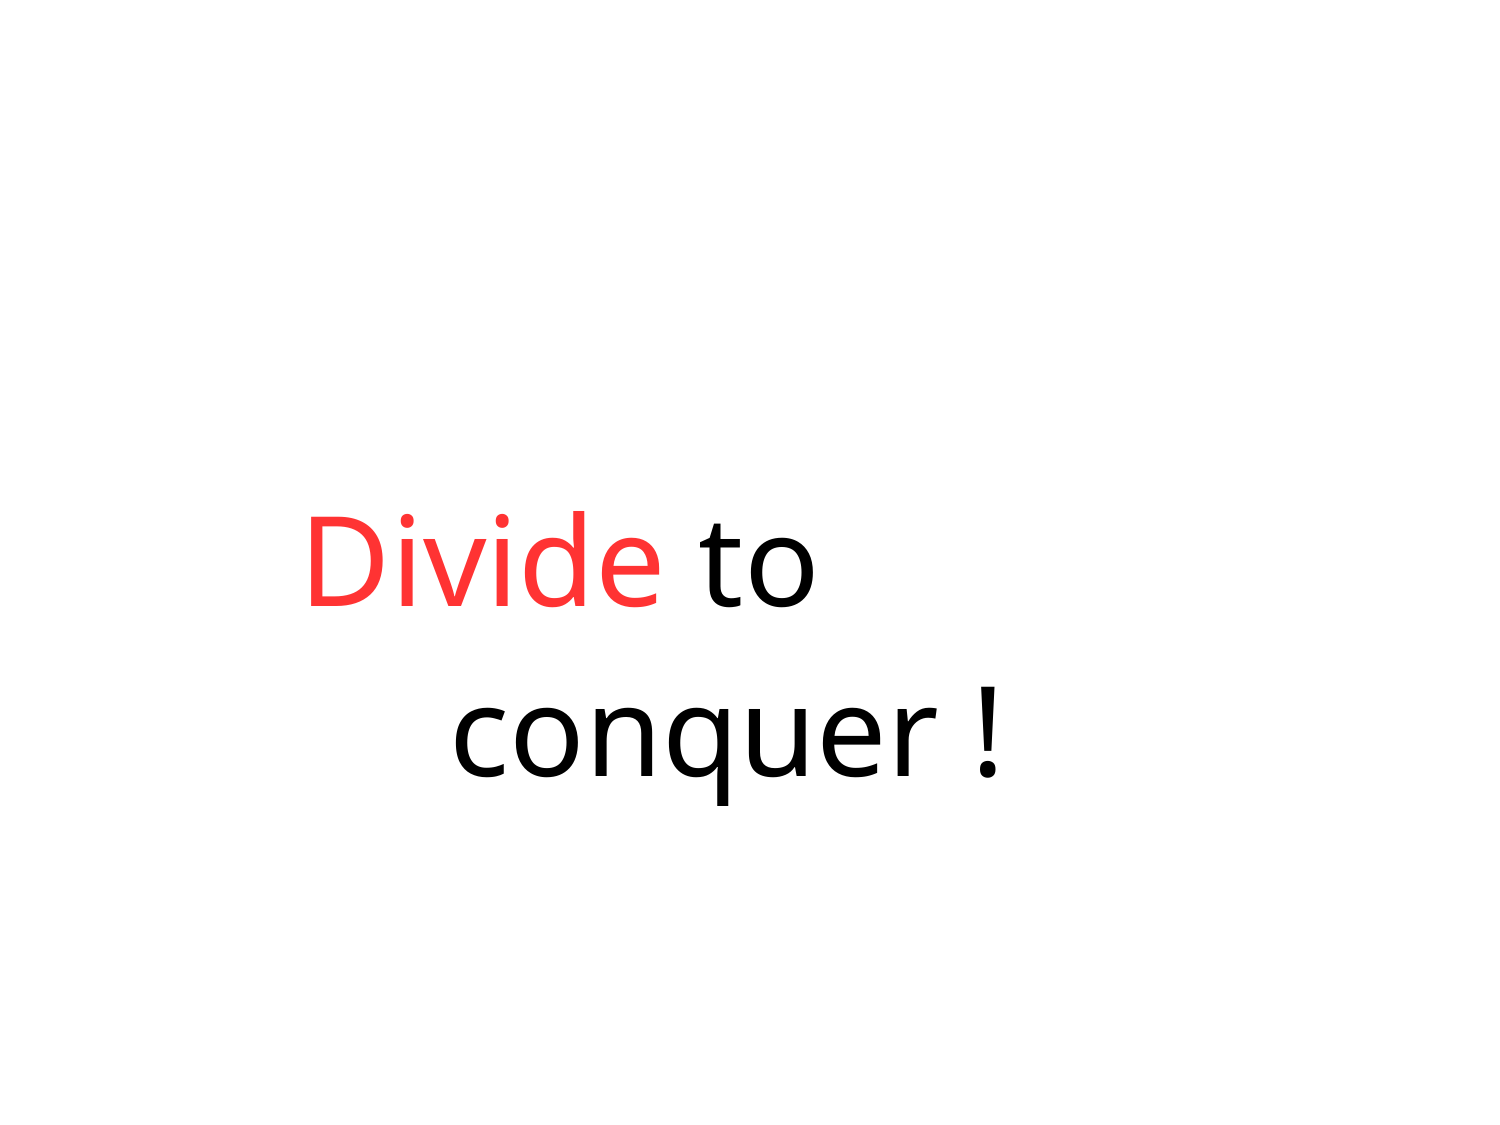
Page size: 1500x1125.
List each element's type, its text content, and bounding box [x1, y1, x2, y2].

text_box Divide to conquer ! [285, 464, 1274, 859]
